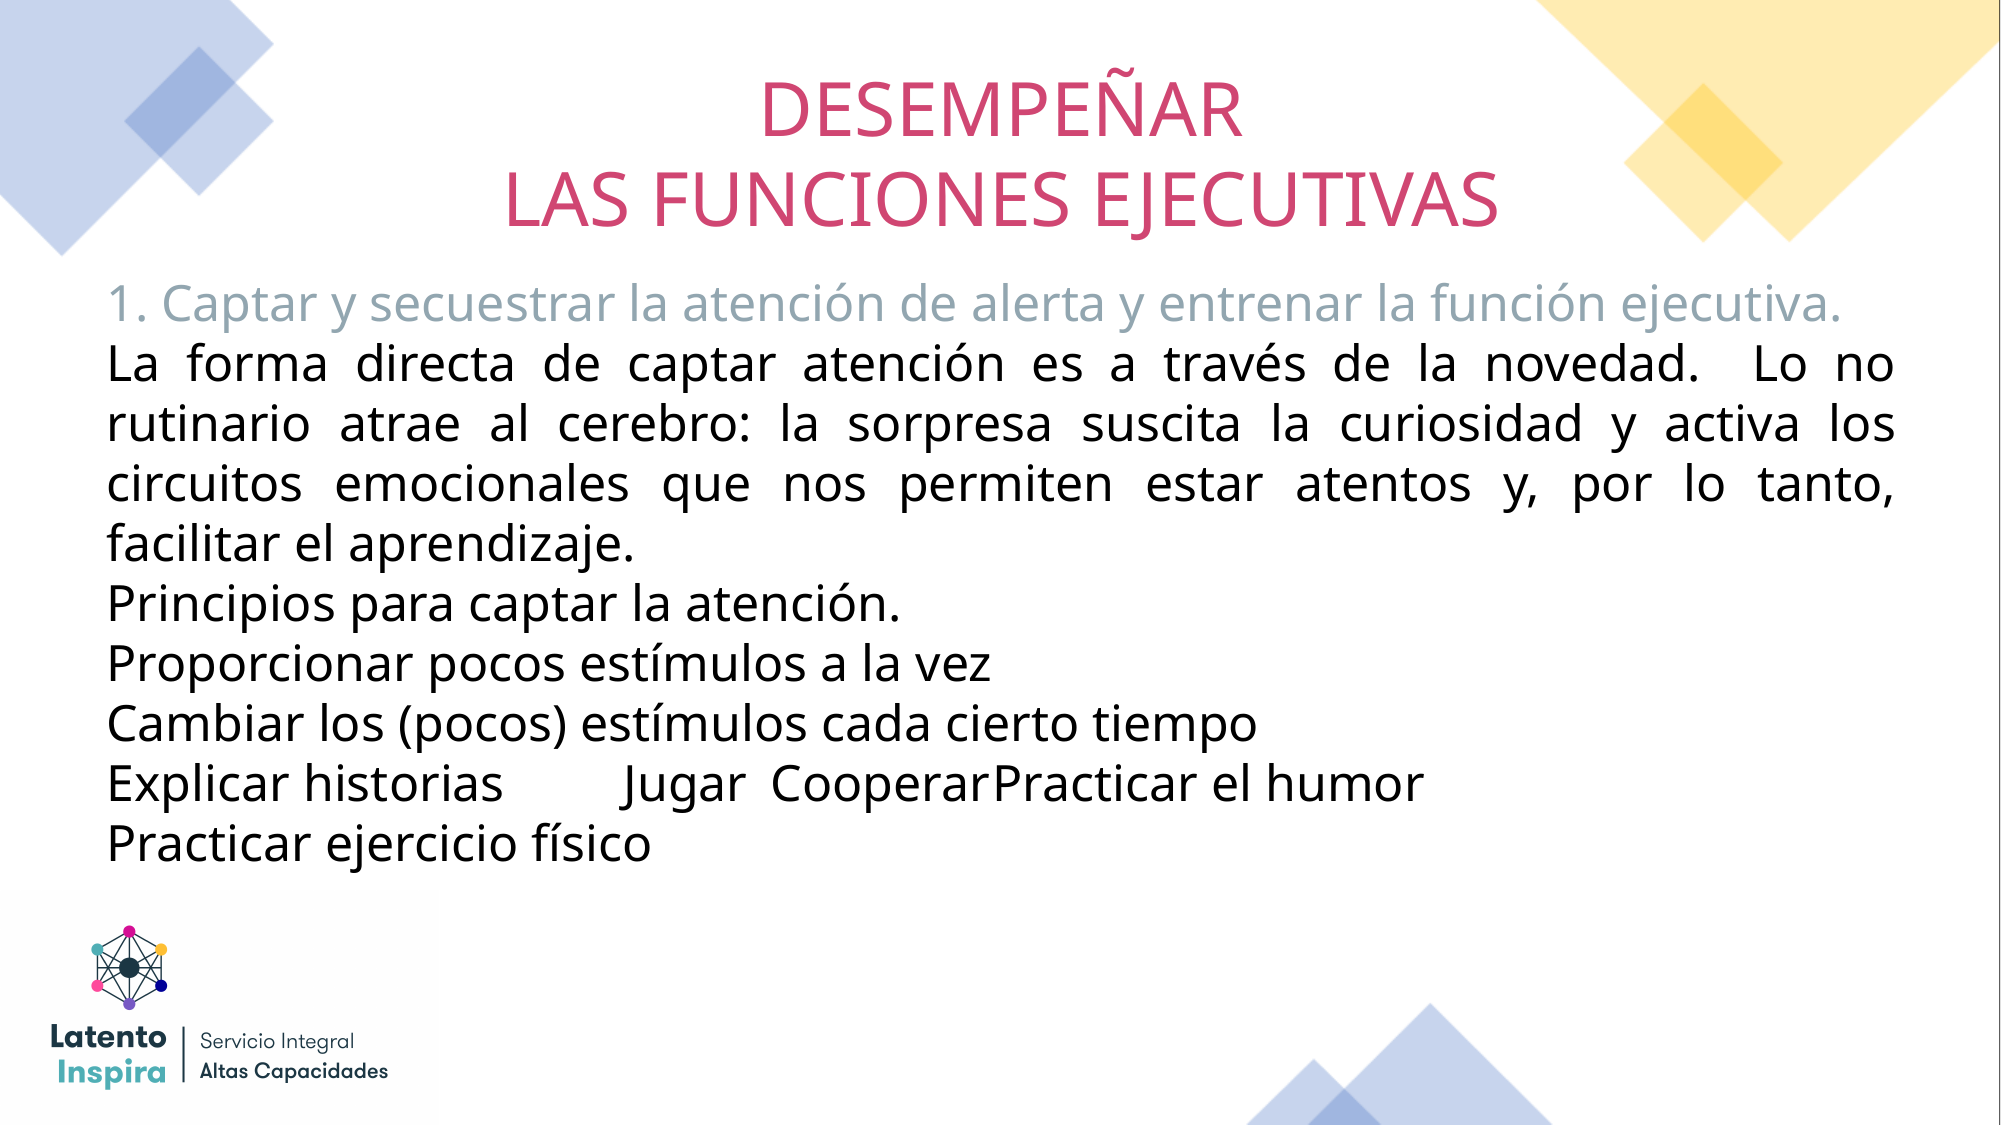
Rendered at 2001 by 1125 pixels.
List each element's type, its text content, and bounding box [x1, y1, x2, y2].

text_box DESEMPEÑAR LAS FUNCIONES EJECUTIVAS 1. Captar y secuestrar la atención de alerta y entrenar la función ejecutiva. La forma directa de captar atención es a través de la novedad. Lo no rutinario atrae al cerebro: la sorpresa suscita la curiosidad y activa los circuitos emocionales que nos permiten estar atentos y, por lo tanto, facilitar el aprendizaje. Principios para captar la atención. Proporcionar pocos estímulos a la vez Cambiar los (pocos) estímulos cada cierto tiempo Explicar historias Jugar Cooperar Practicar el humor Practicar ejercicio físico [91, 53, 1912, 879]
picture [0, 0, 2001, 1125]
